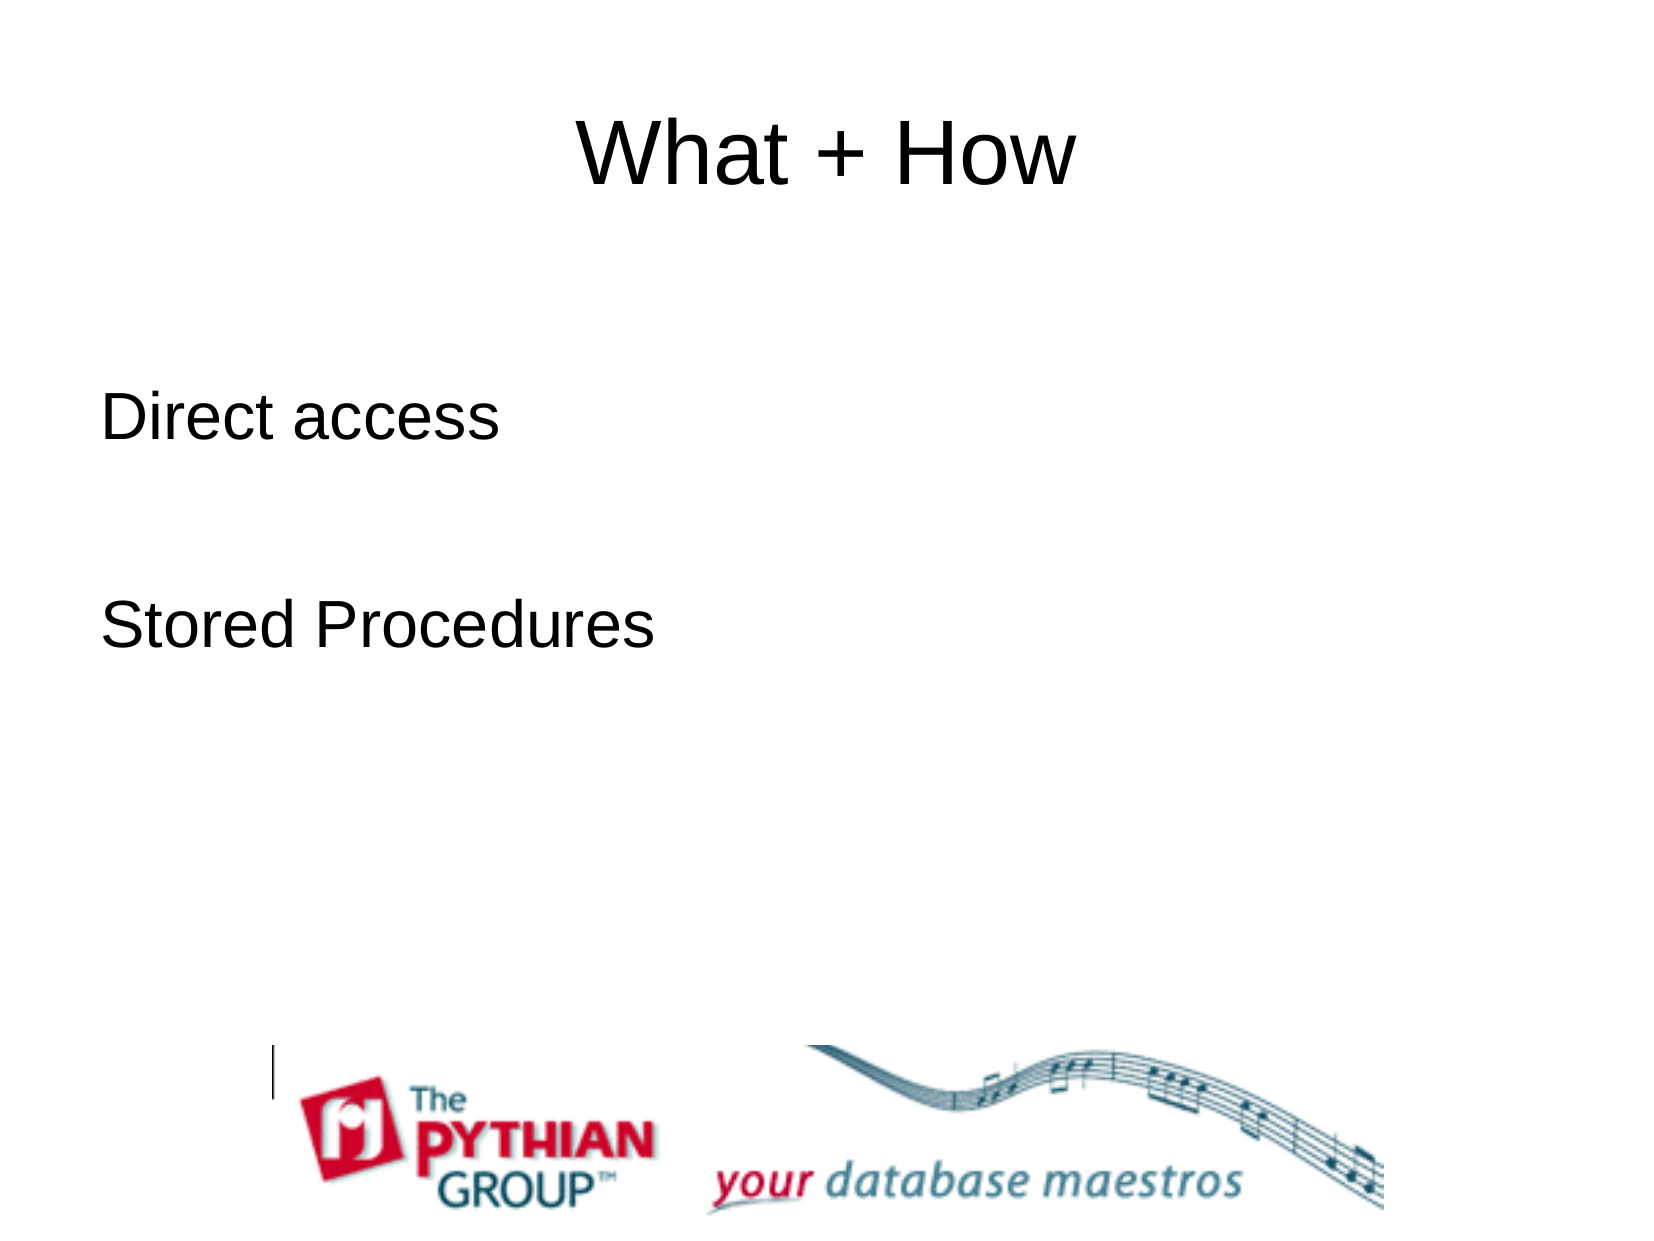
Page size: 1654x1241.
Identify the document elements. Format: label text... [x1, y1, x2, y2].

picture [272, 1183, 1384, 1241]
title What + How [82, 56, 1571, 250]
list Direct access Stored Procedures [82, 378, 1571, 1183]
